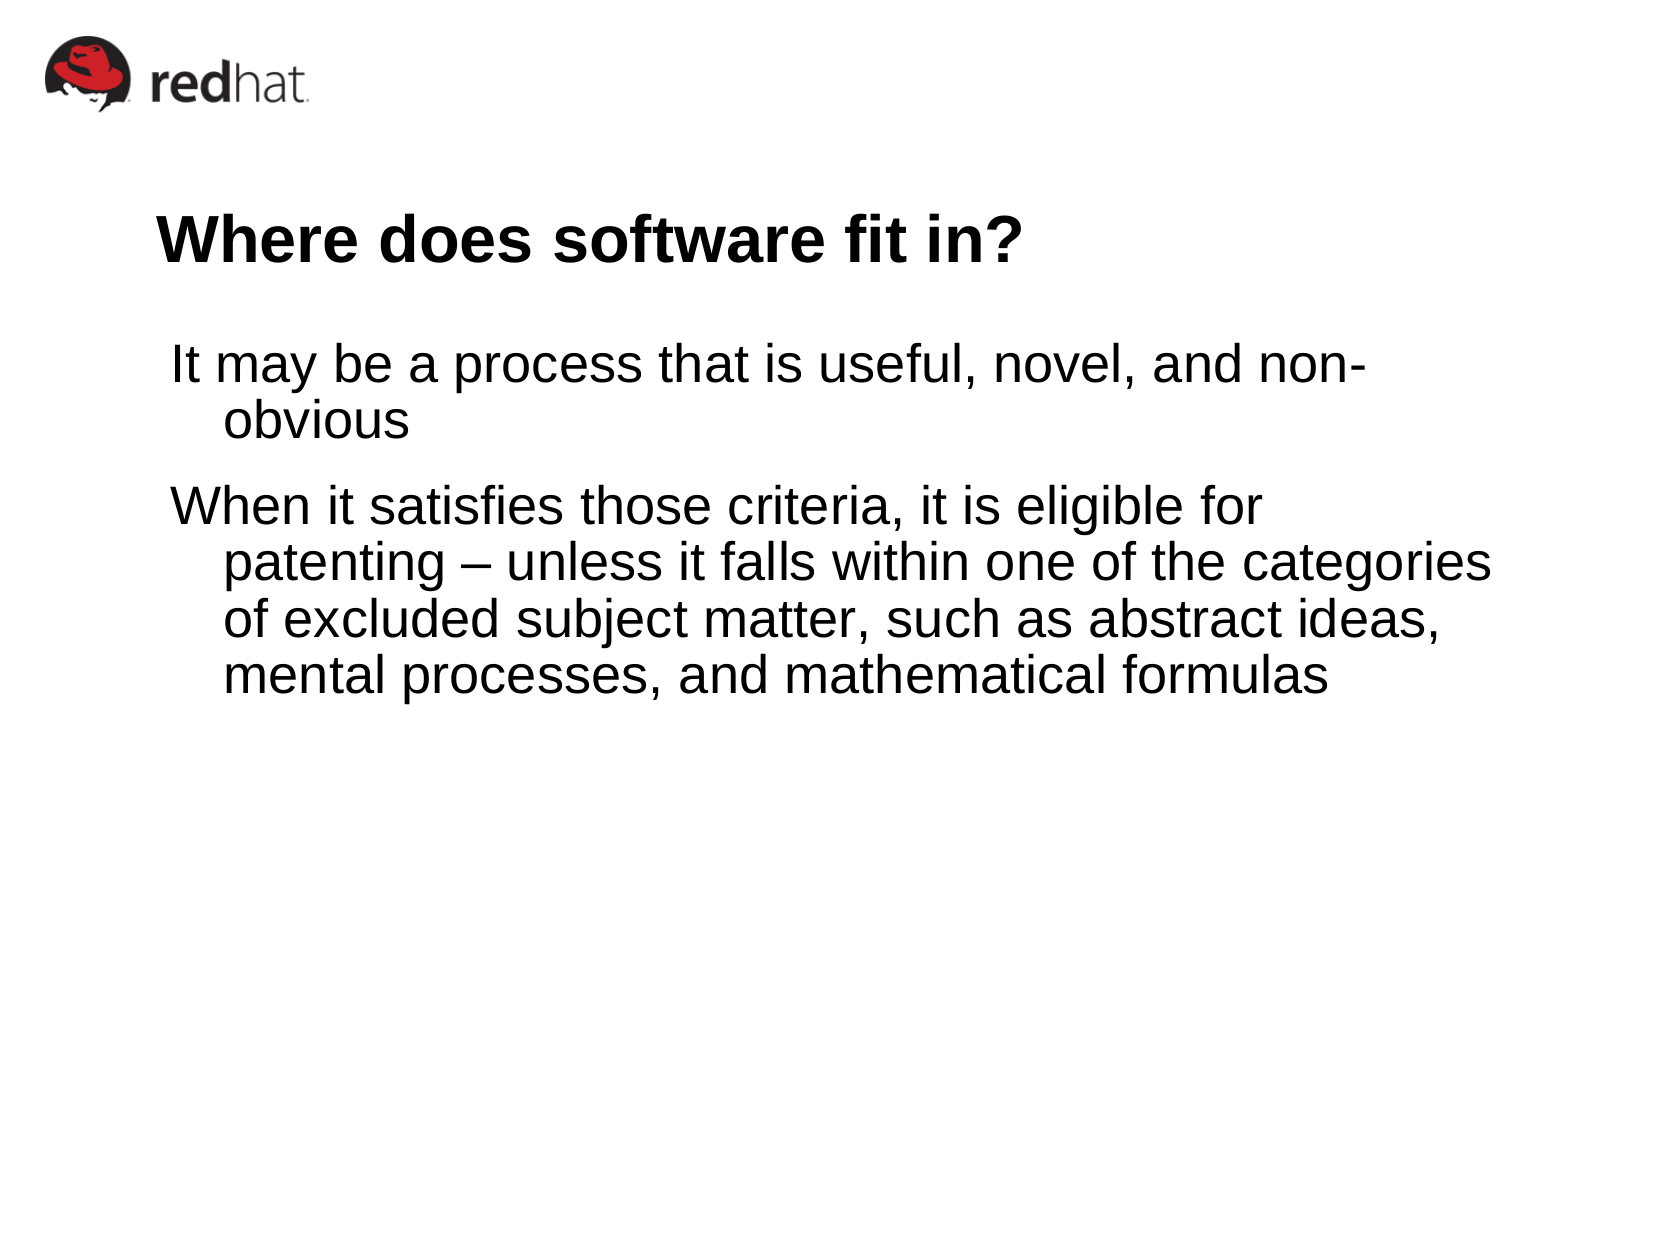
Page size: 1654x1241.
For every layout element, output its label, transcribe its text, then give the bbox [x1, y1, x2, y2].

list It may be a process that is useful, novel, and non-obvious When it satisfies those criteria, it is eligible for patenting – unless it falls within one of the categories of excluded subject matter, such as abstract ideas, mental processes, and mathematical formulas [152, 337, 1498, 1116]
picture [45, 36, 309, 122]
title Where does software fit in? [156, 204, 1502, 280]
